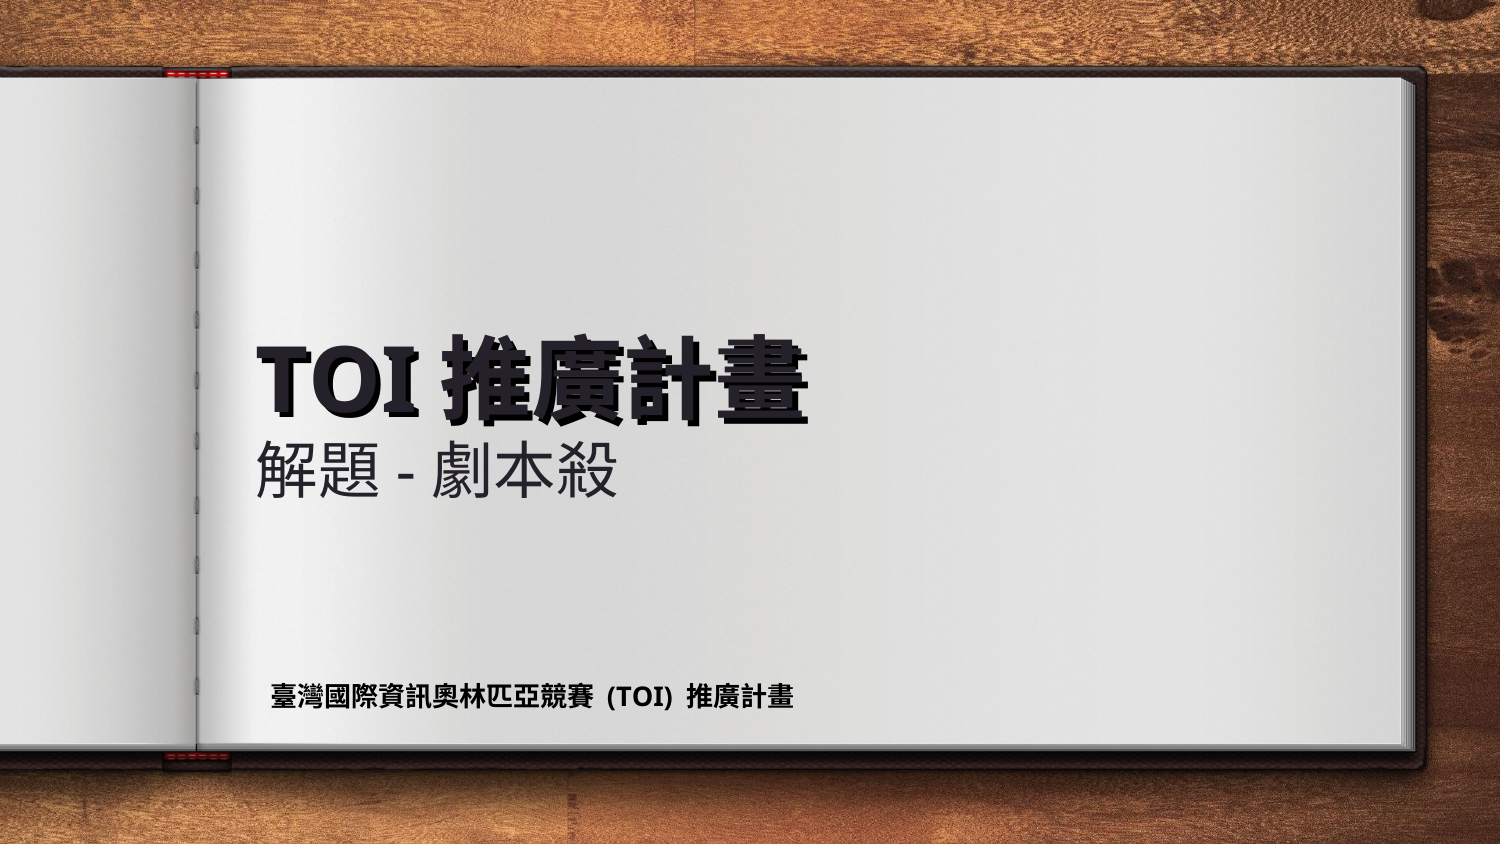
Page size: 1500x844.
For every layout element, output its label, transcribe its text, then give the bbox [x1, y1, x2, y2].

title TOI推廣計畫 解題-劇本殺 [240, 262, 894, 565]
